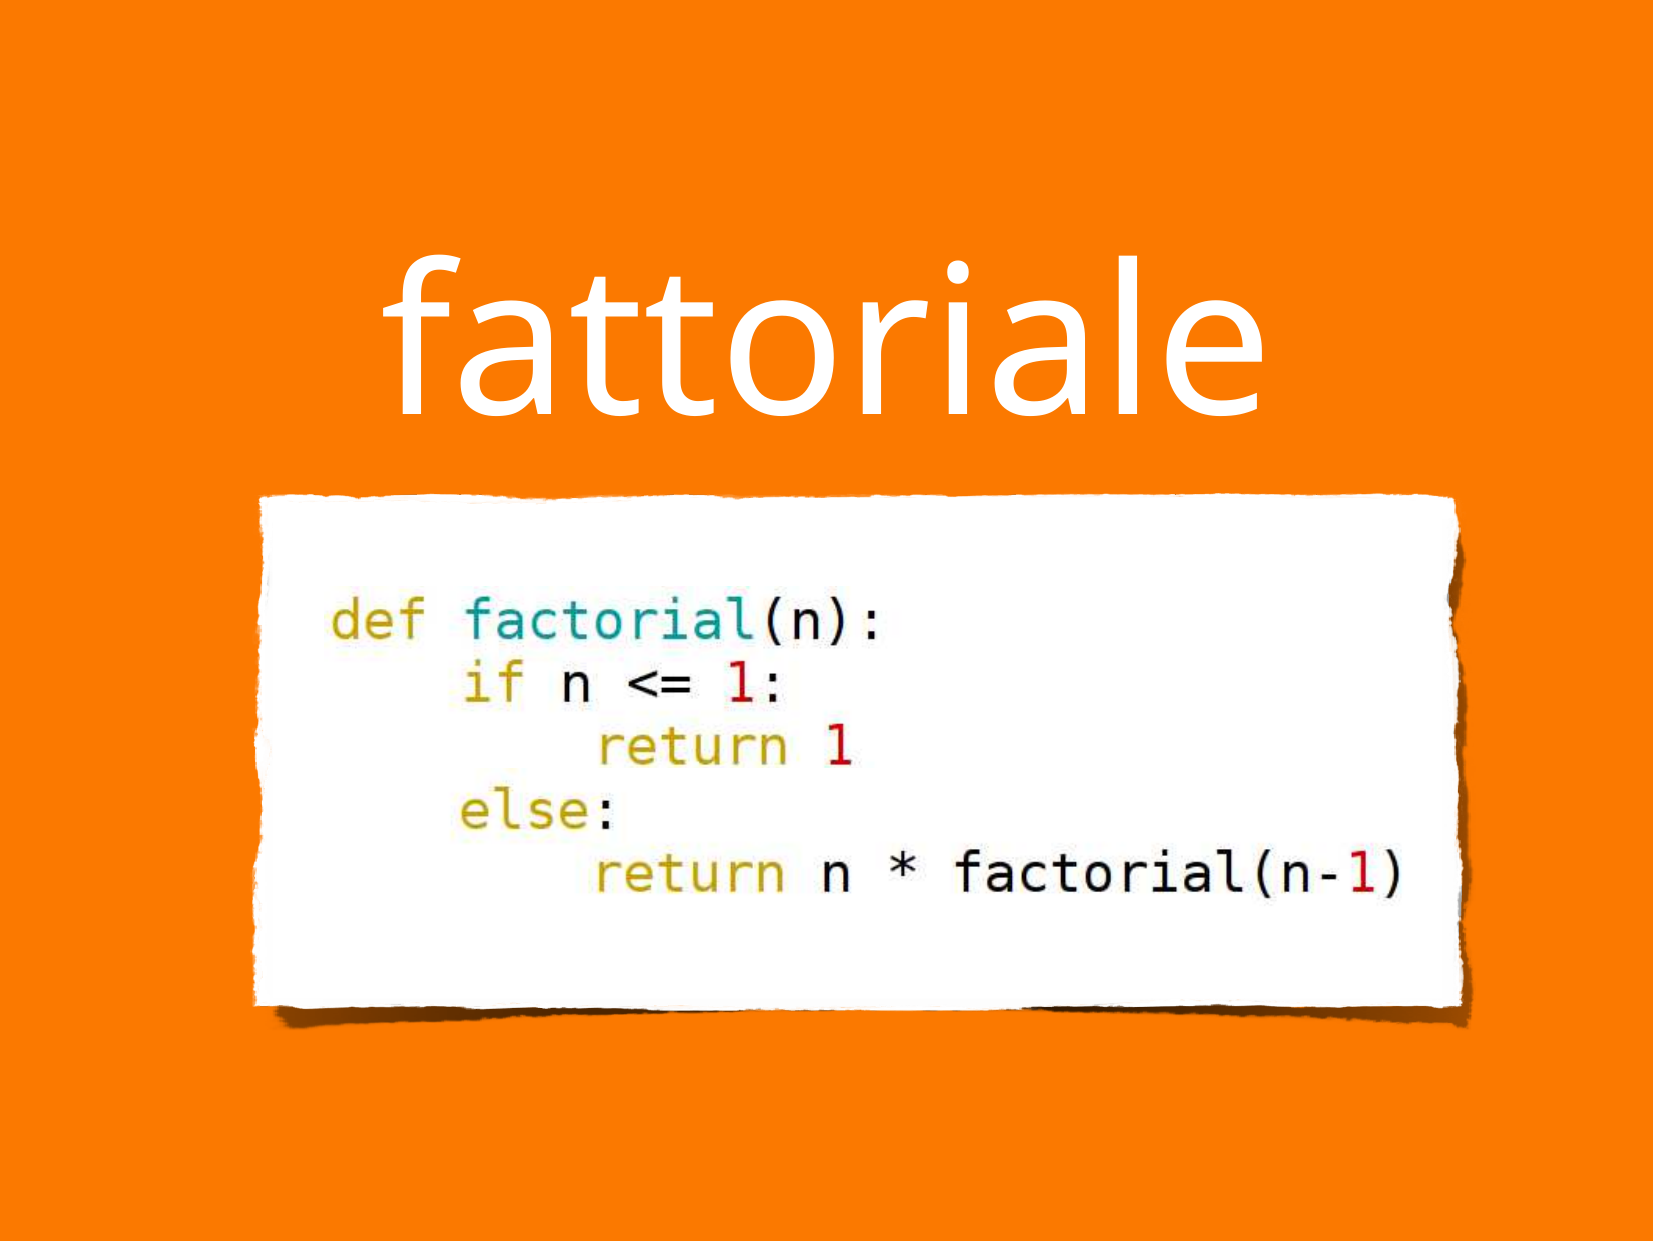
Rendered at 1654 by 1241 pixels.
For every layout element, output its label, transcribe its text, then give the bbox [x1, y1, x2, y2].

text_box fattoriale [0, 185, 1653, 451]
picture [246, 486, 1476, 1031]
